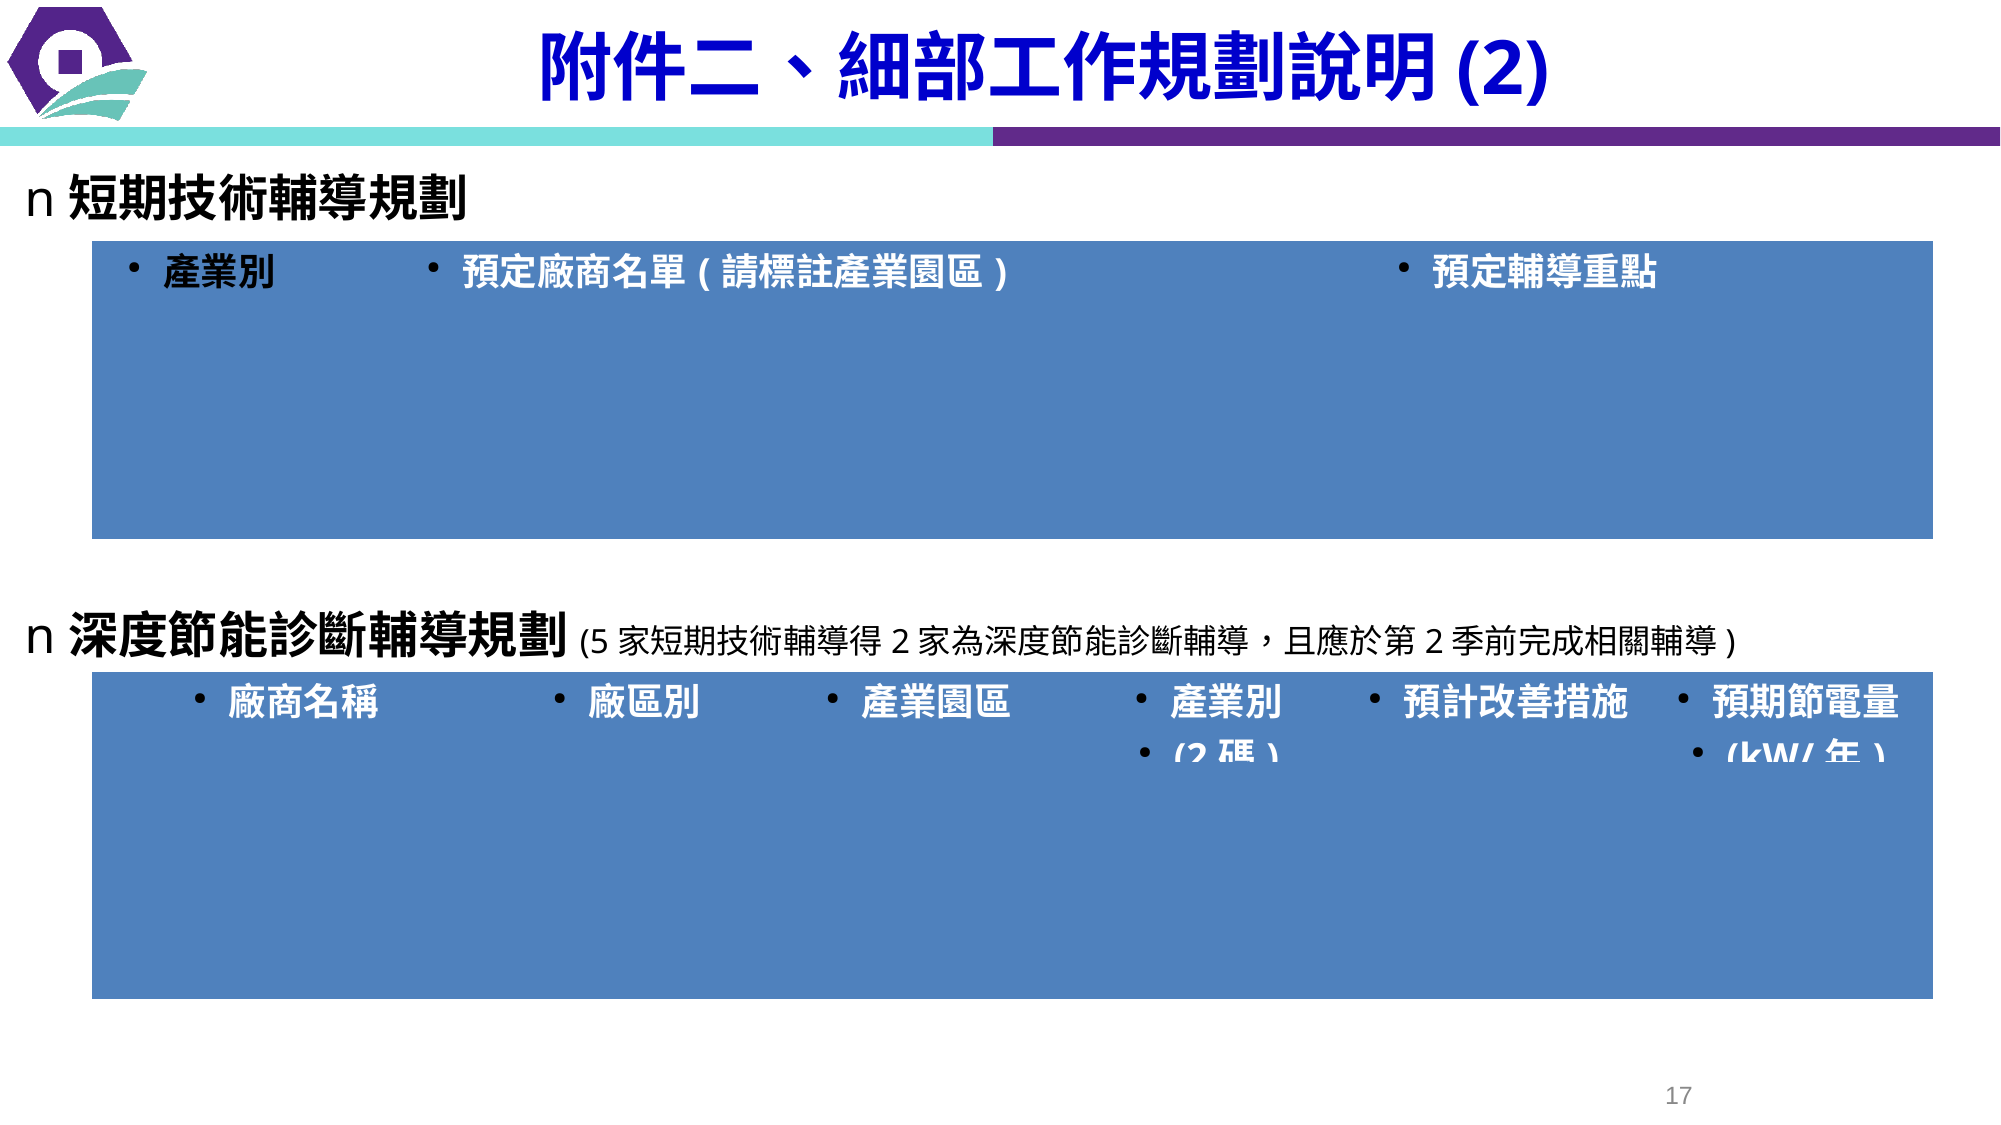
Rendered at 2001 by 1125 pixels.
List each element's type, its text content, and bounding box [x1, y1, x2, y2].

table_cell [92, 762, 480, 880]
table_cell [92, 880, 480, 999]
table_header 產業別 (2碼) [1064, 672, 1354, 762]
table_cell [774, 762, 1064, 880]
text_box 短期技術輔導規劃 [10, 159, 1625, 235]
table_header 預定廠商名單(請標註產業園區) [312, 241, 1122, 303]
table_cell [1354, 762, 1643, 880]
table_cell [1122, 421, 1933, 539]
table_cell [1064, 880, 1354, 999]
table_header 預定輔導重點 [1122, 241, 1933, 303]
table_cell [312, 421, 1122, 539]
table_cell [92, 421, 312, 539]
table_cell [480, 880, 774, 999]
table_cell [1354, 880, 1643, 999]
table_header 產業園區 [774, 672, 1064, 762]
text_box 17 [1650, 1065, 2000, 1125]
text_box 深度節能診斷輔導規劃(5家短期技術輔導得2家為深度節能診斷輔導，且應於第2季前完成相關輔導) [10, 596, 1933, 672]
table_cell [92, 303, 312, 421]
table_cell [1064, 762, 1354, 880]
table_cell [312, 303, 1122, 421]
table_header 廠商名稱 [92, 672, 480, 762]
table_cell [1122, 303, 1933, 421]
table_header 預計改善措施 [1354, 672, 1643, 762]
table_header 廠區別 [480, 672, 774, 762]
table_cell [480, 762, 774, 880]
table_header 預期節電量 (kW/年) [1643, 672, 1933, 762]
table_cell [774, 880, 1064, 999]
text_box 附件二、細部工作規劃說明(2) [249, 11, 1750, 114]
table_cell [1643, 880, 1933, 999]
table_cell [1643, 762, 1933, 880]
table_header 產業別 [92, 241, 312, 303]
